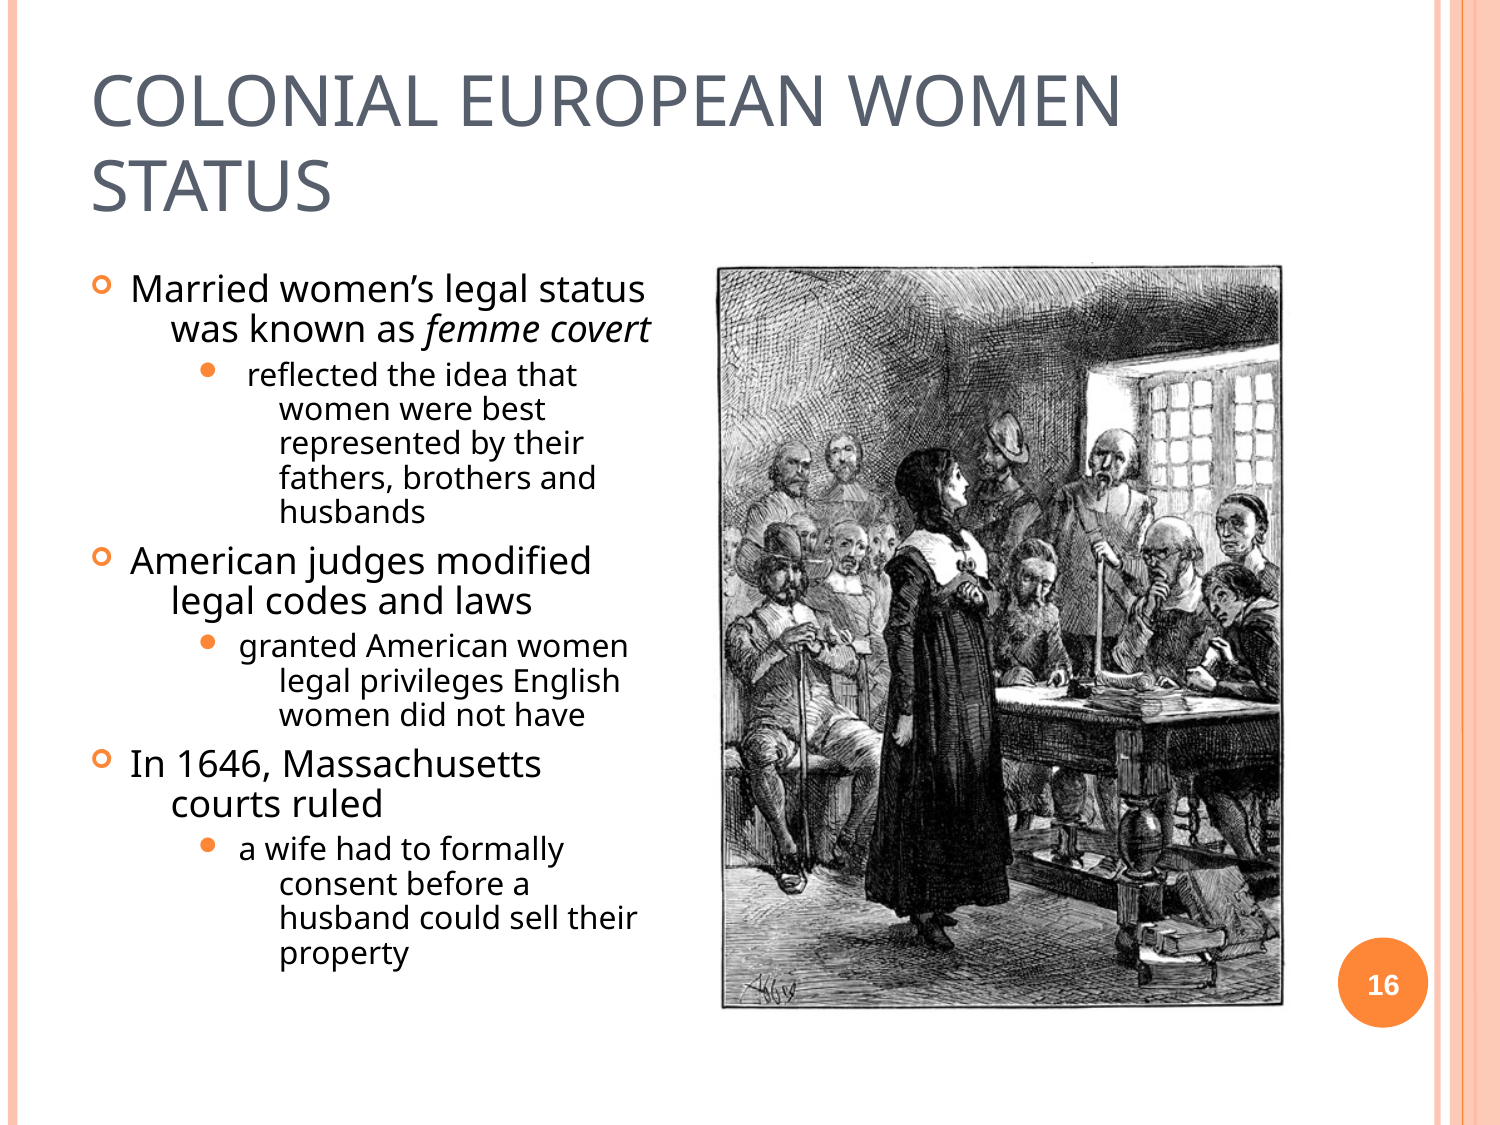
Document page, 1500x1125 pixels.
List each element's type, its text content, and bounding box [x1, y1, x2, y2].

title Colonial European Women Status [75, 45, 1300, 233]
list Married women’s legal status was known as femme covert reflected the idea that women were best represented by their fathers, brothers and husbands American judges modified legal codes and laws granted American women legal privileges English women did not have In 1646, Massachusetts courts ruled a wife had to formally consent before a husband could sell their property [75, 262, 676, 1013]
picture [711, 262, 1290, 1013]
text_box [1333, 940, 1434, 1027]
